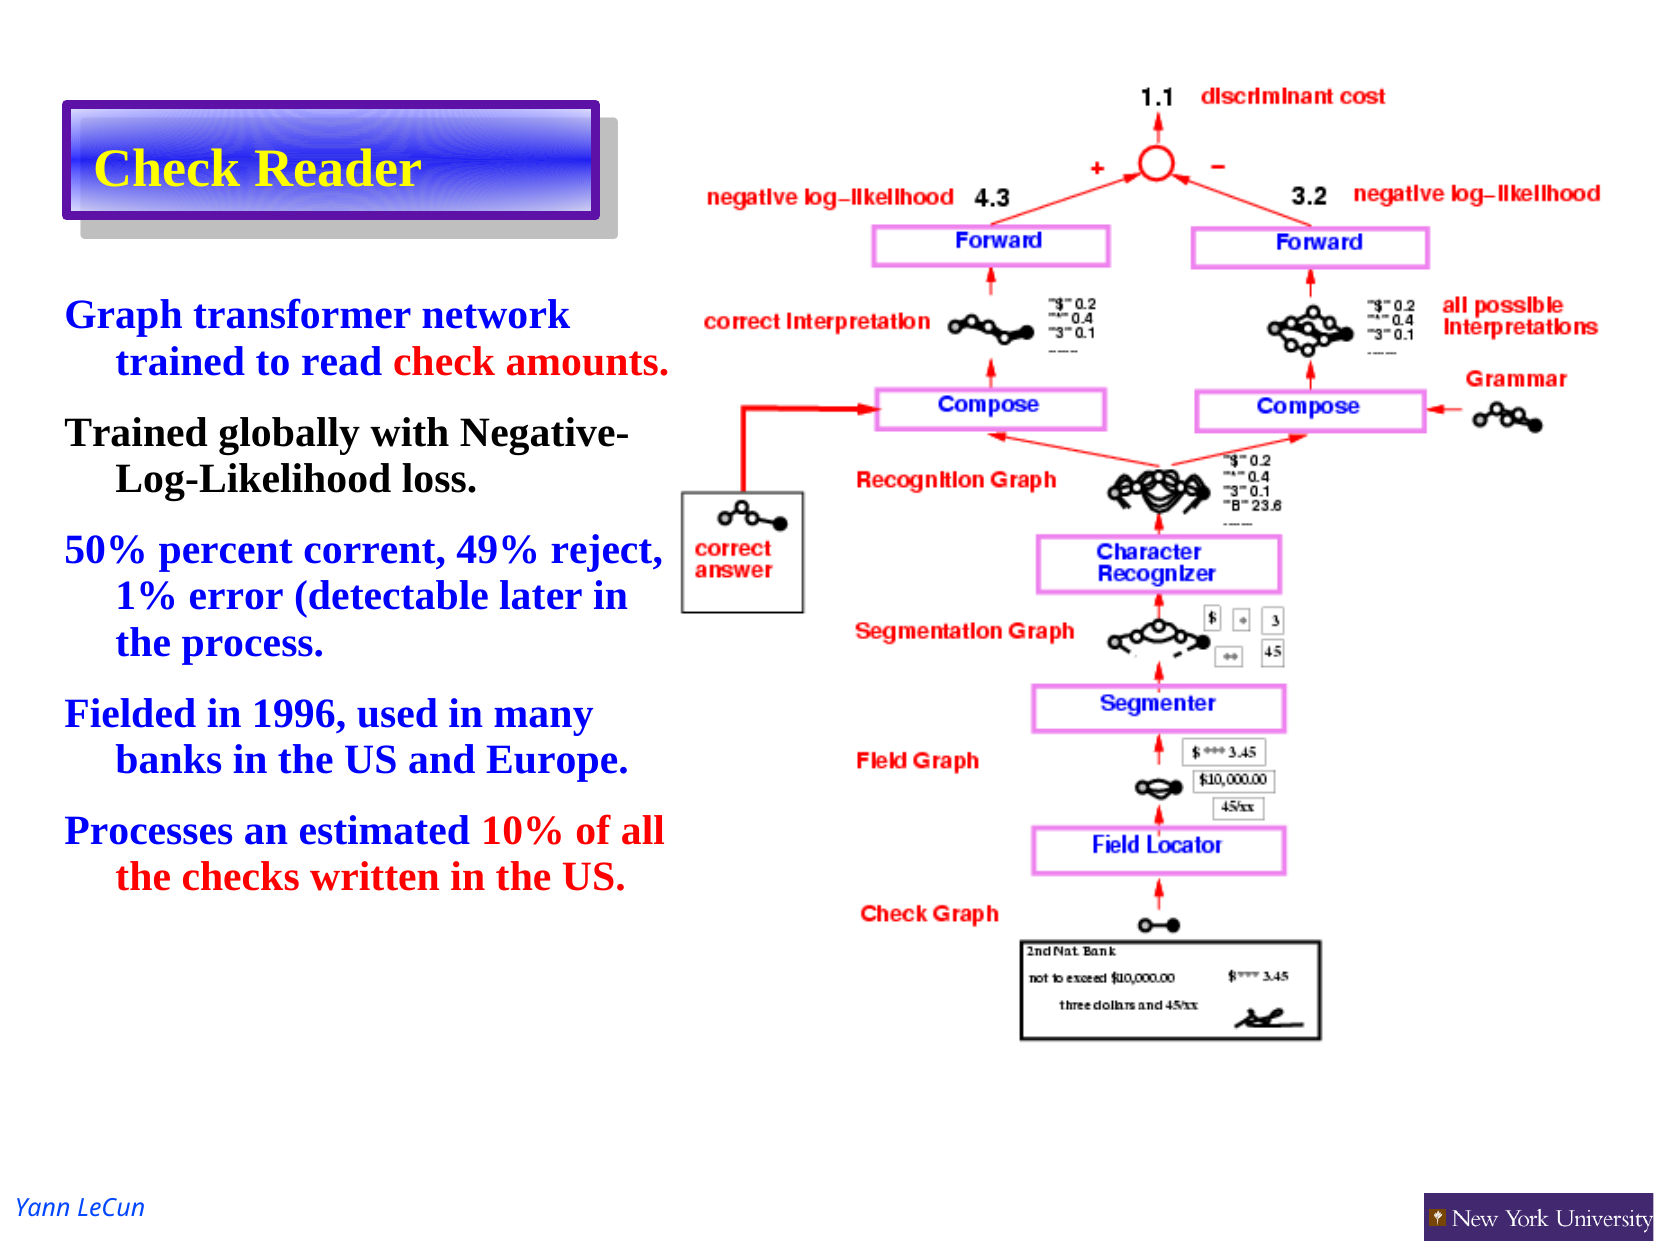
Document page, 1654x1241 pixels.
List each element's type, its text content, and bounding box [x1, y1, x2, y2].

title Check Reader [66, 104, 596, 216]
list Graph transformer network trained to read check amounts. Trained globally with Negative-Log-Likelihood loss. 50% percent corrent, 49% reject, 1% error (detectable later in the process. Fielded in 1996, used in many banks in the US and Europe. Processes an estimated 10% of all the checks written in the US. [64, 291, 678, 1129]
picture [1424, 1193, 1654, 1241]
picture [676, 79, 1611, 1046]
